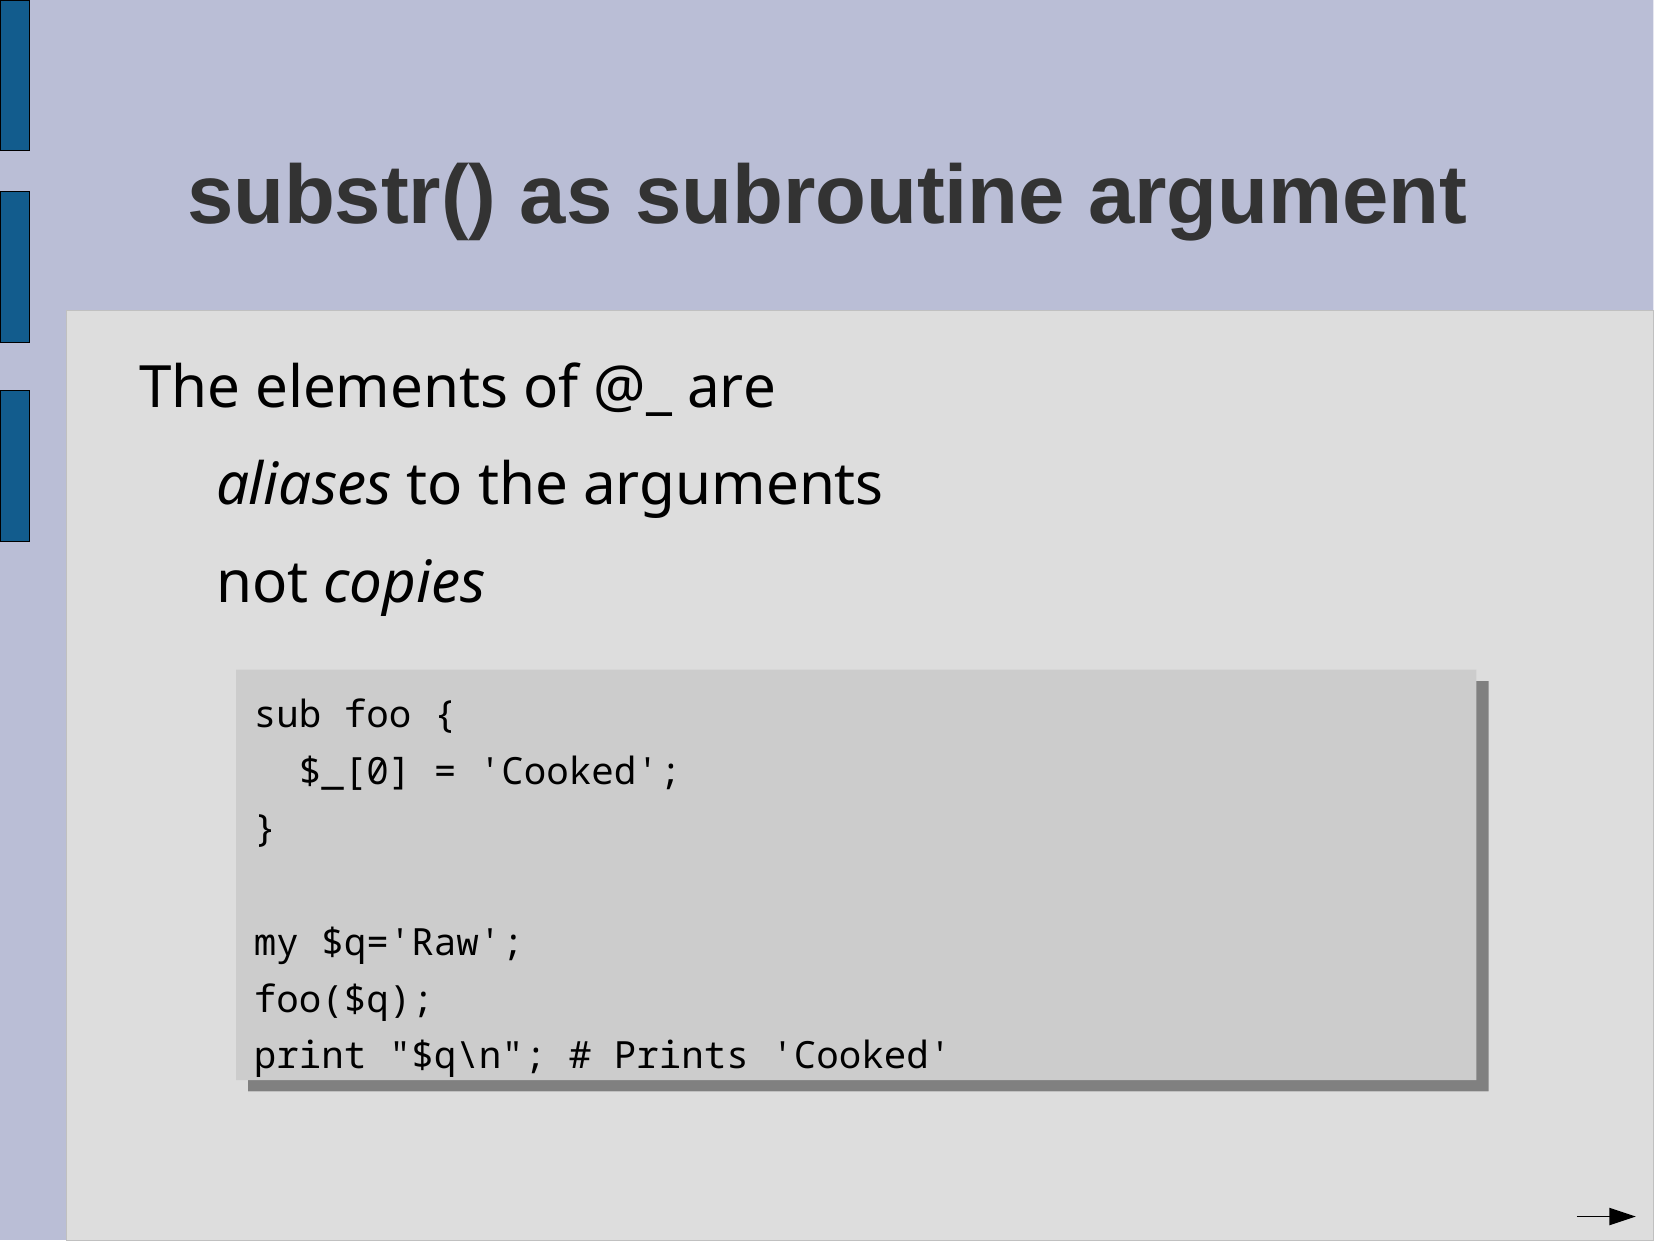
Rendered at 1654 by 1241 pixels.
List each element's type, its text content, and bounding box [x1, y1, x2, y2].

text_box sub foo { $_[0] = 'Cooked'; } my $q='Raw'; foo($q); print "$q\n"; # Prints 'Cooked' [236, 669, 1477, 1034]
list The elements of @_ are aliases to the arguments not copies [121, 344, 1534, 680]
title substr() as subroutine argument [121, 91, 1534, 299]
